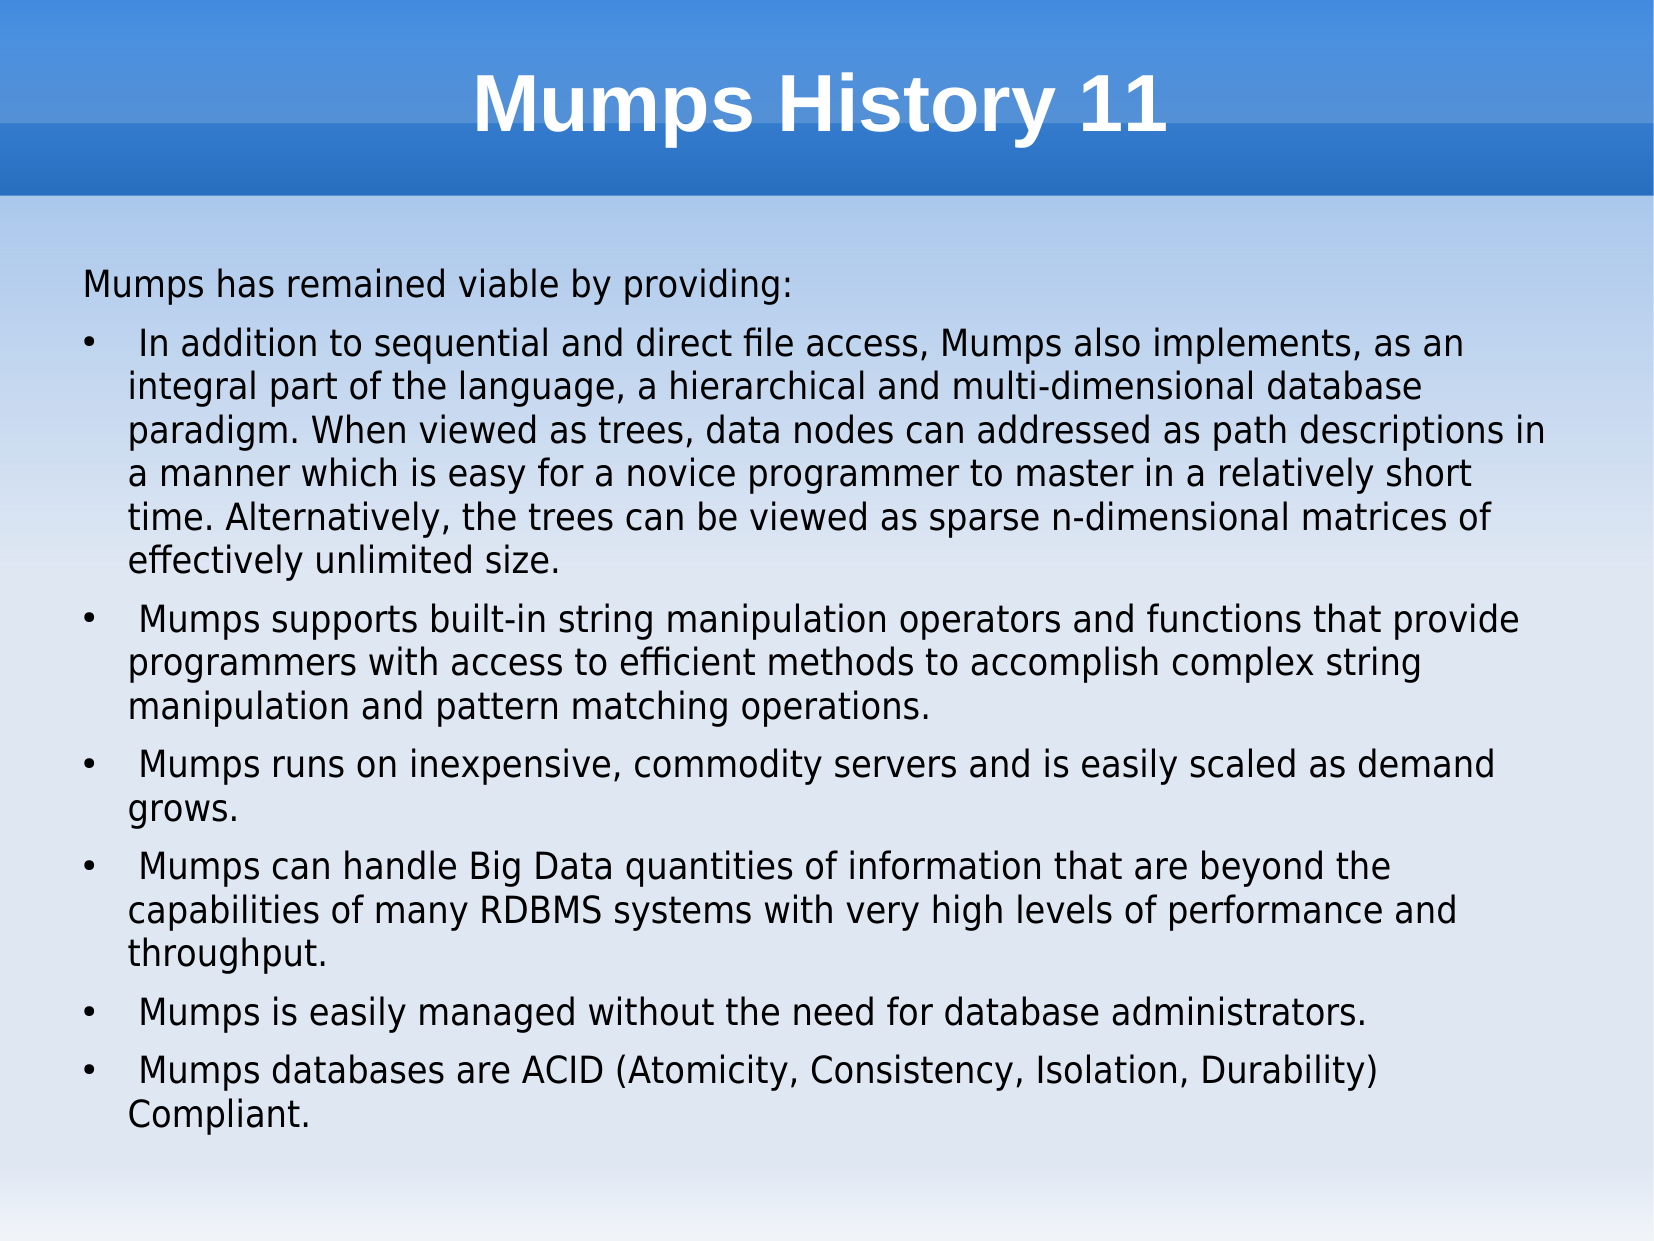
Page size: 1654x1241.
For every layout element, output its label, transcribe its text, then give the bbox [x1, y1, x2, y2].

subtitle Mumps has remained viable by providing: In addition to sequential and direct file access, Mumps also implements, as an integral part of the language, a hierarchical and multi-dimensional database paradigm. When viewed as trees, data nodes can addressed as path descriptions in a manner which is easy for a novice programmer to master in a relatively short time. Alternatively, the trees can be viewed as sparse n-dimensional matrices of effectively unlimited size. Mumps supports built-in string manipulation operators and functions that provide programmers with access to efficient methods to accomplish complex string manipulation and pattern matching operations. Mumps runs on inexpensive, commodity servers and is easily scaled as demand grows. Mumps can handle Big Data quantities of information that are beyond the capabilities of many RDBMS systems with very high levels of performance and throughput. Mumps is easily managed without the need for database administrators. Mumps databases are ACID (Atomicity, Consistency, Isolation, Durability) Compliant. [82, 231, 1571, 1168]
title Mumps History 11 [76, 0, 1565, 208]
picture [0, 0, 1654, 1241]
